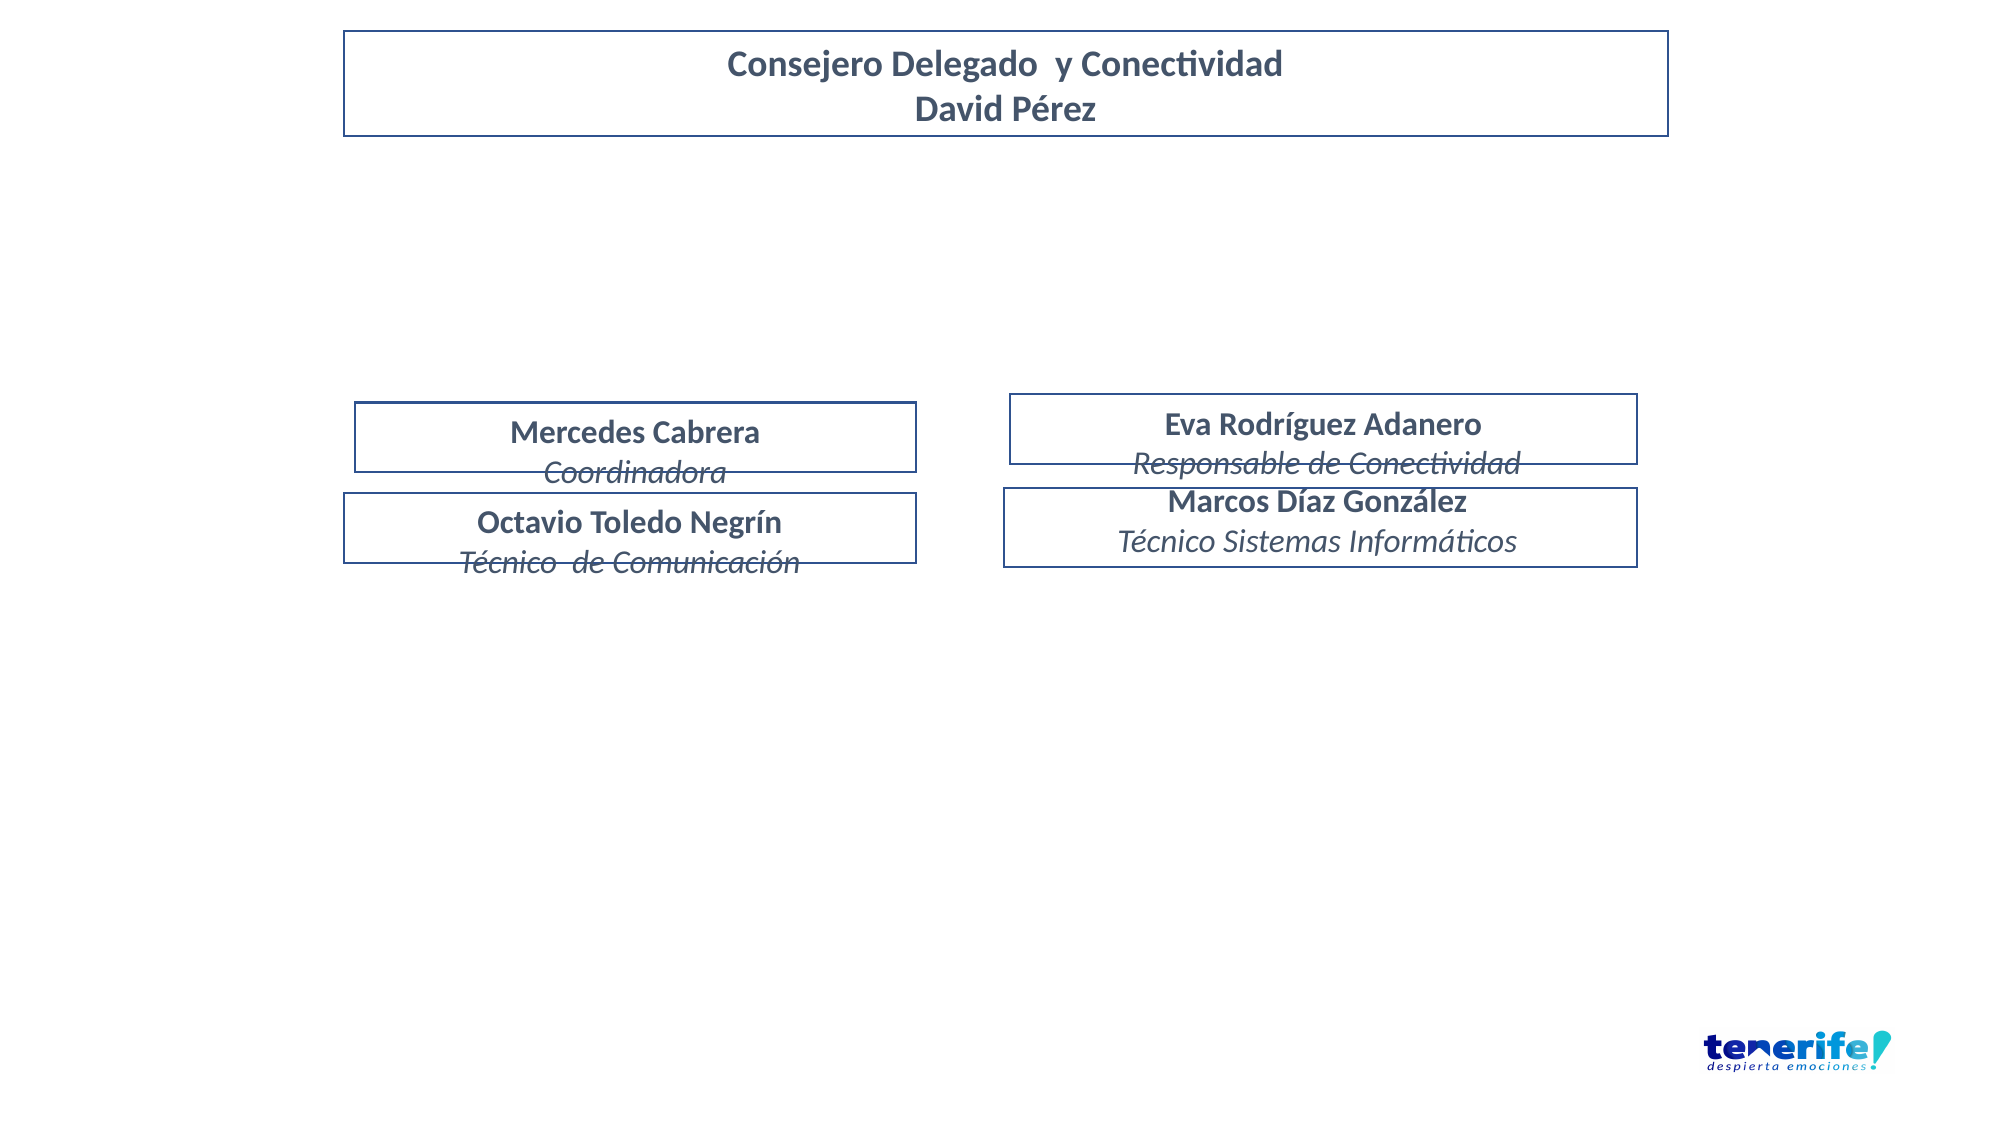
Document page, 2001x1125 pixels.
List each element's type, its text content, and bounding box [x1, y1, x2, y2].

text_box Mercedes Cabrera Coordinadora [355, 403, 916, 472]
text_box Eva Rodríguez Adanero Responsable de Conectividad [1010, 394, 1637, 464]
text_box Octavio Toledo Negrín Técnico de Comunicación [344, 493, 916, 563]
text_box Consejero Delegado y Conectividad David Pérez [344, 31, 1668, 136]
text_box Marcos Díaz González Técnico Sistemas Informáticos [1004, 472, 1631, 567]
picture [1699, 1027, 1895, 1075]
